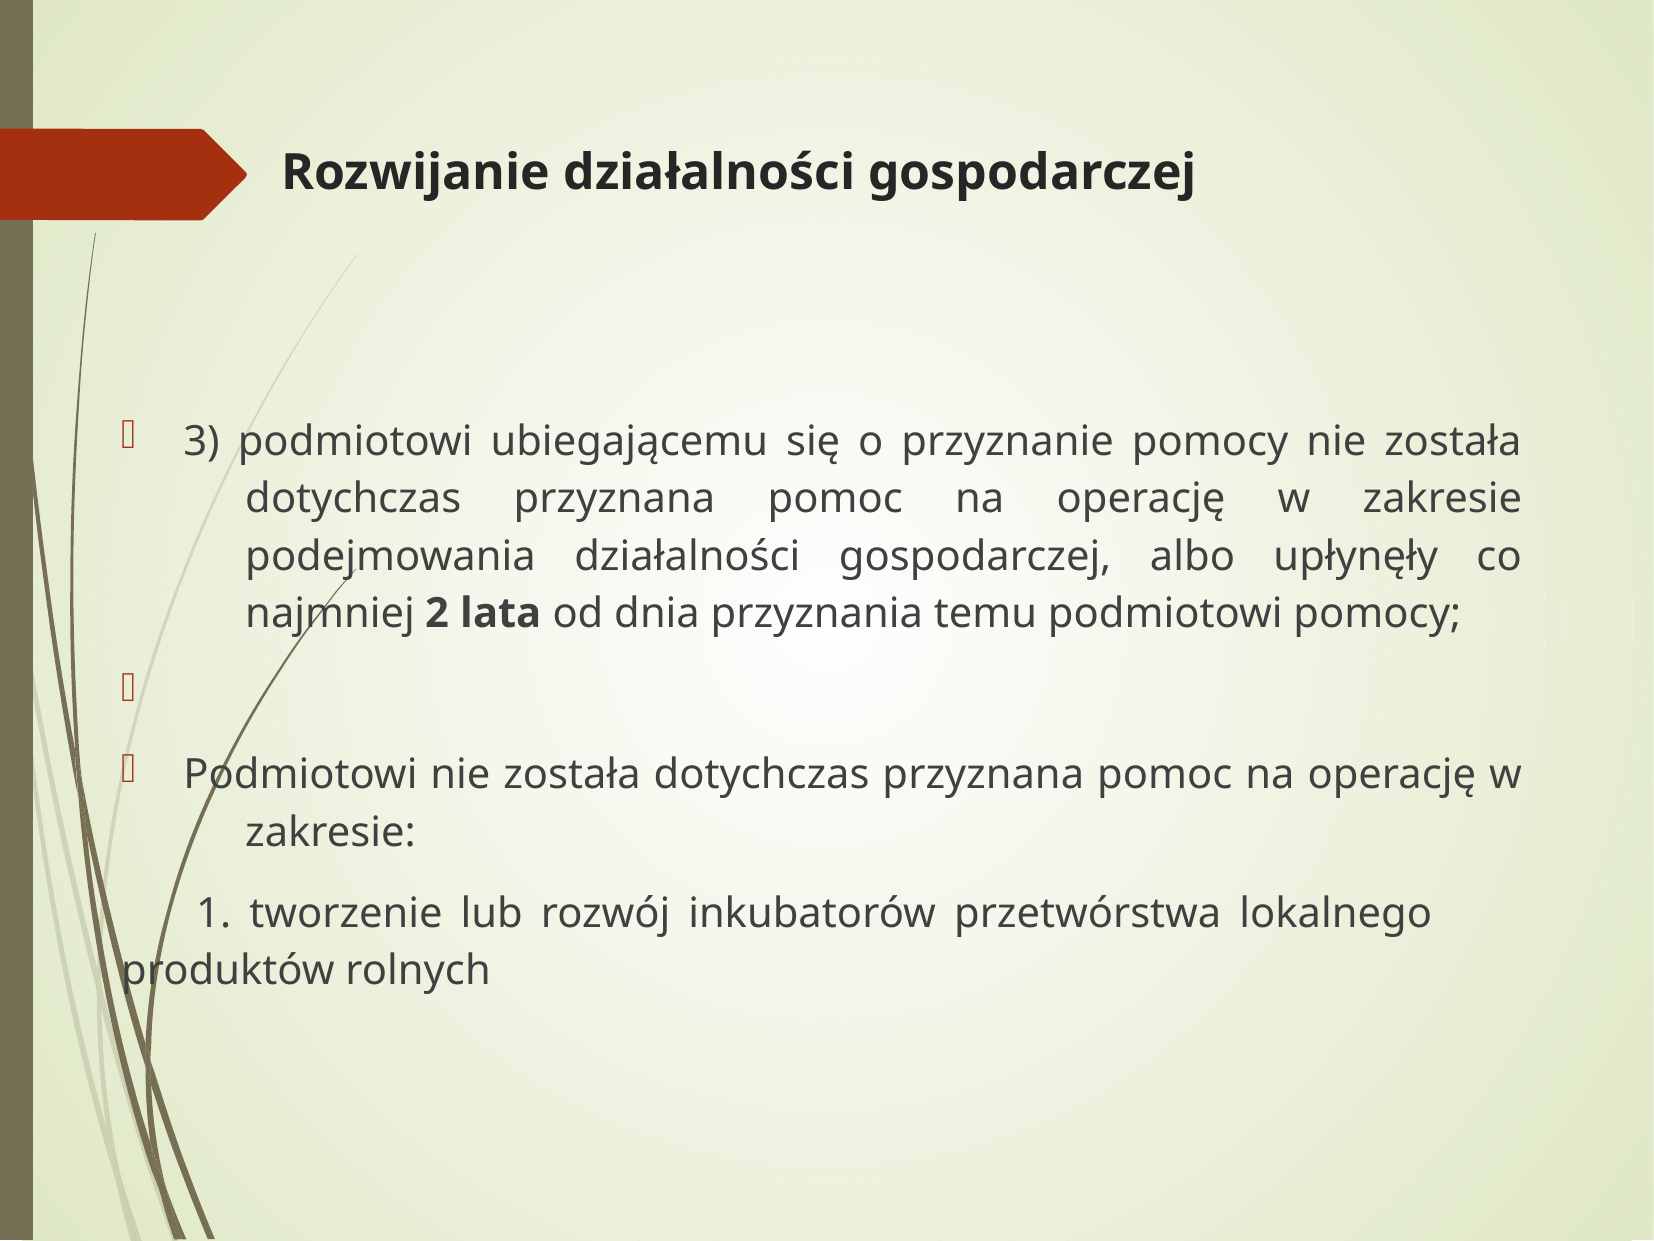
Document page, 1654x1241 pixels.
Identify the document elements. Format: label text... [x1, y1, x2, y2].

list 3) podmiotowi ubiegającemu się o przyznanie pomocy nie została dotychczas przyznana pomoc na operację w zakresie podejmowania działalności gospodarczej, albo upłynęły co najmniej 2 lata od dnia przyznania temu podmiotowi pomocy; Podmiotowi nie została dotychczas przyznana pomoc na operację w zakresie: 1. tworzenie lub rozwój inkubatorów przetwórstwa lokalnego produktów rolnych [106, 265, 1538, 1134]
text_box Rozwijanie działalności gospodarczej [266, 132, 1654, 340]
